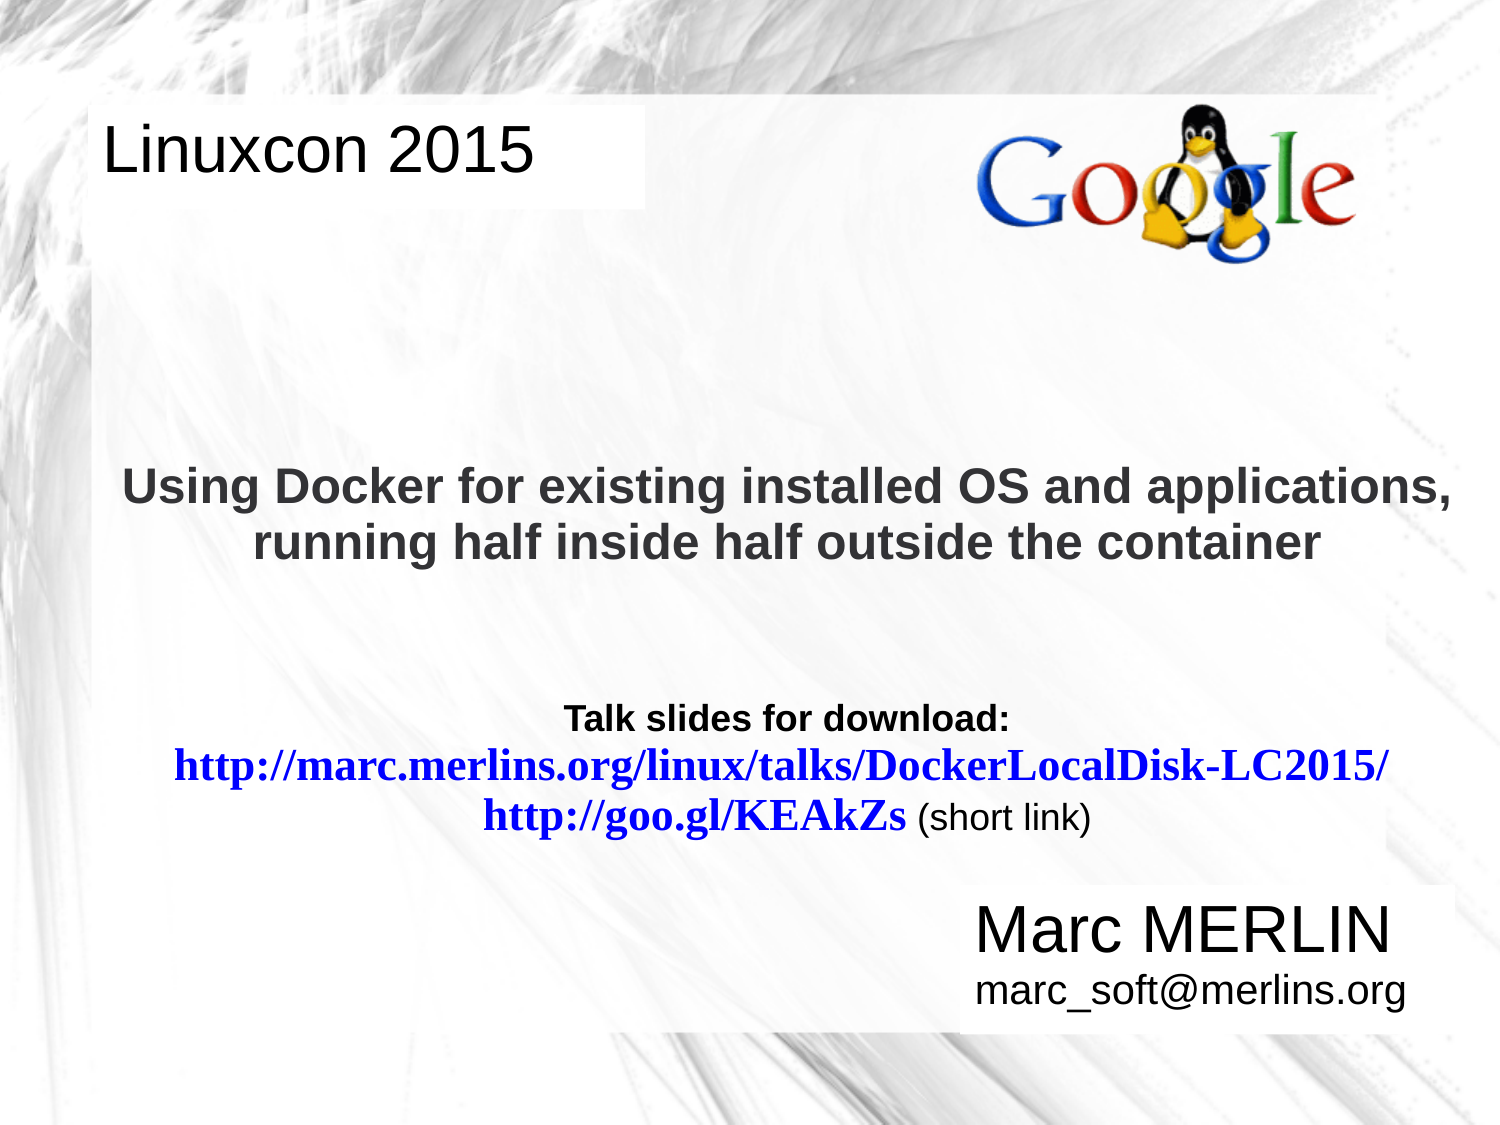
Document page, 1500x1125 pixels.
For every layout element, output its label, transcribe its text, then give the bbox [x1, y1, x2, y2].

text_box Marc MERLIN marc_soft@merlins.org [960, 891, 1456, 1035]
text_box Talk slides for download: http://marc.merlins.org/linux/talks/DockerLocalDisk-LC2015/ http://goo.gl/KEAkZs (short link) [120, 690, 1456, 891]
title Using Docker for existing installed OS and applications, running half inside half outside the container [90, 346, 1486, 634]
text_box Linuxcon 2015 [88, 104, 646, 210]
picture [0, 0, 1500, 1125]
